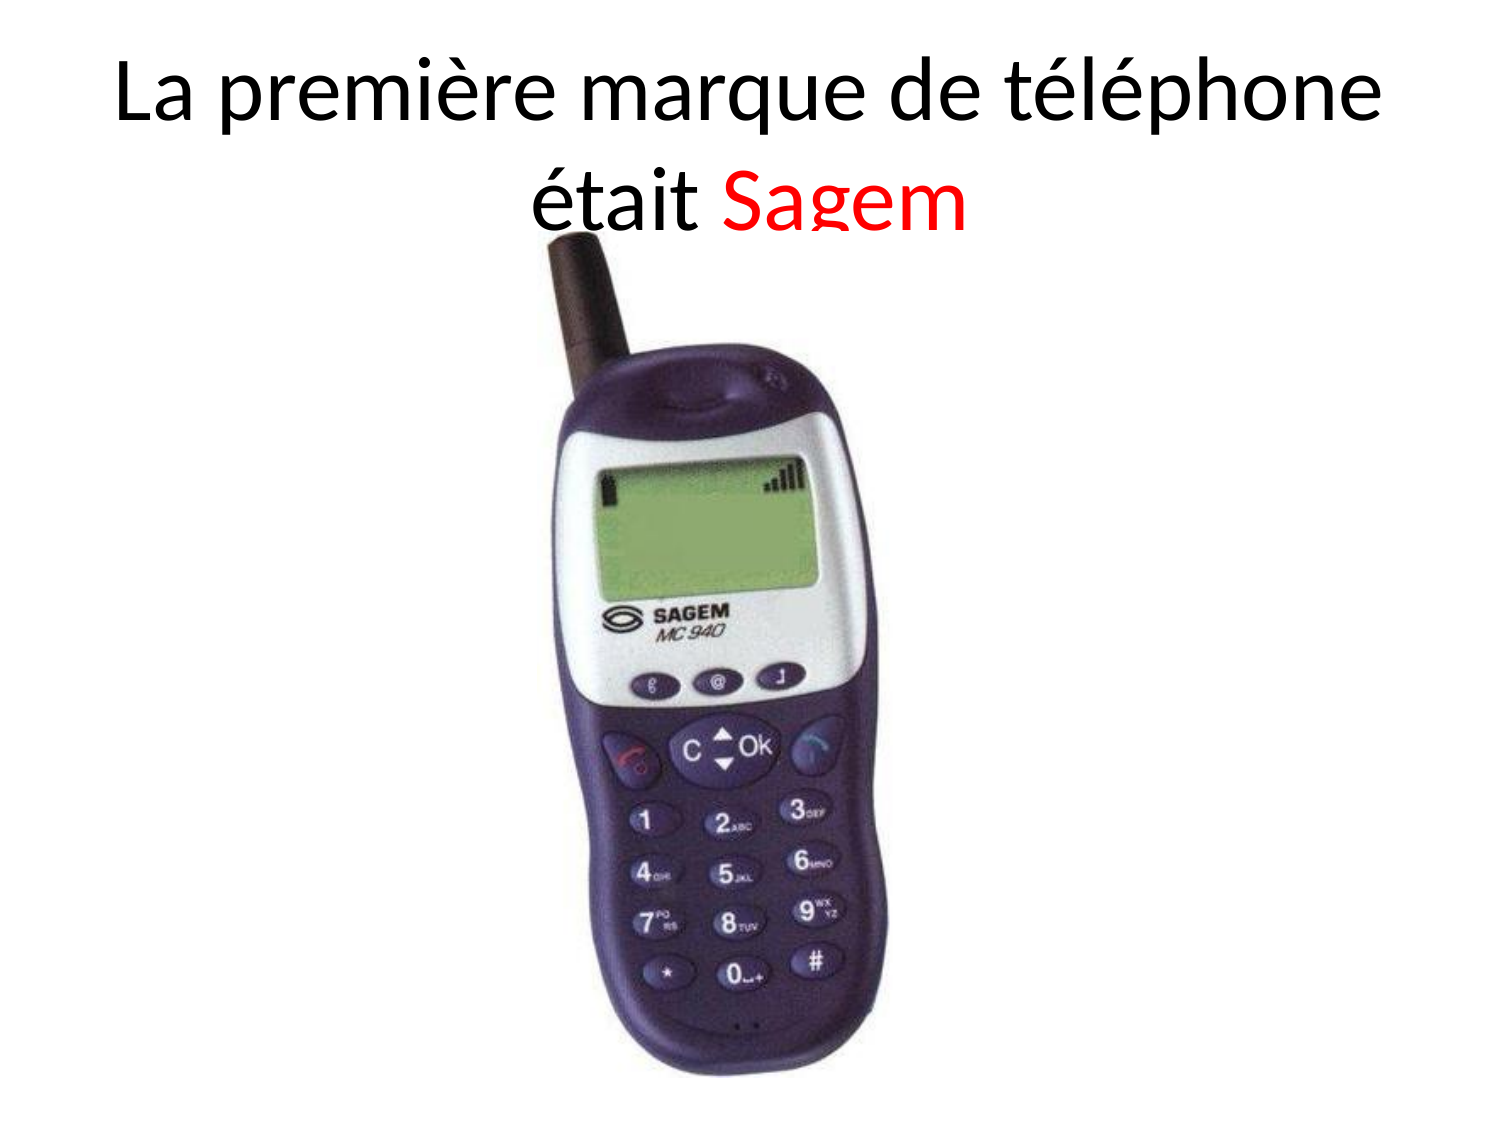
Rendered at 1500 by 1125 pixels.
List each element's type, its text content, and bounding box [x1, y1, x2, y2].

title La première marque de téléphone était Sagem [75, 45, 1425, 233]
picture [537, 231, 893, 1078]
